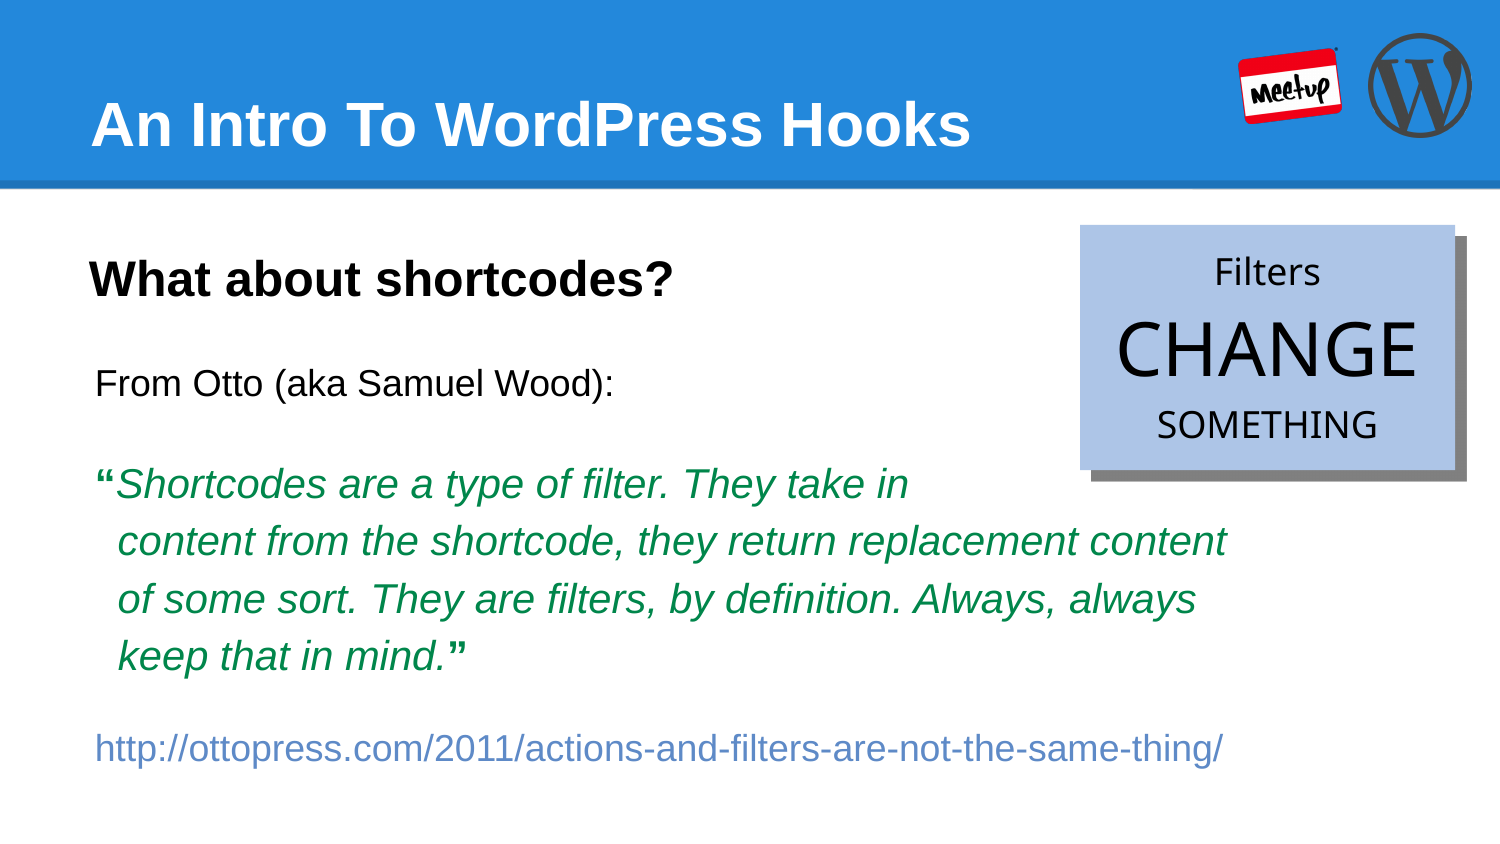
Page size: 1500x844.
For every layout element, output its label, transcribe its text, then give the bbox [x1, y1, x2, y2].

picture [1238, 47, 1342, 124]
text_box What about shortcodes? [73, 231, 901, 422]
text_box Filters CHANGE SOMETHING [1080, 224, 1456, 471]
picture [1368, 33, 1472, 138]
text_box From Otto (aka Samuel Wood): “Shortcodes are a type of filter. They take in content from the shortcode, they return replacement content of some sort. They are filters, by definition. Always, always keep that in mind.” http://ottopress.com/2011/actions-and-filters-are-not-the-same-thing/ [79, 344, 1440, 541]
title An Intro To WordPress Hooks [75, 33, 1425, 175]
